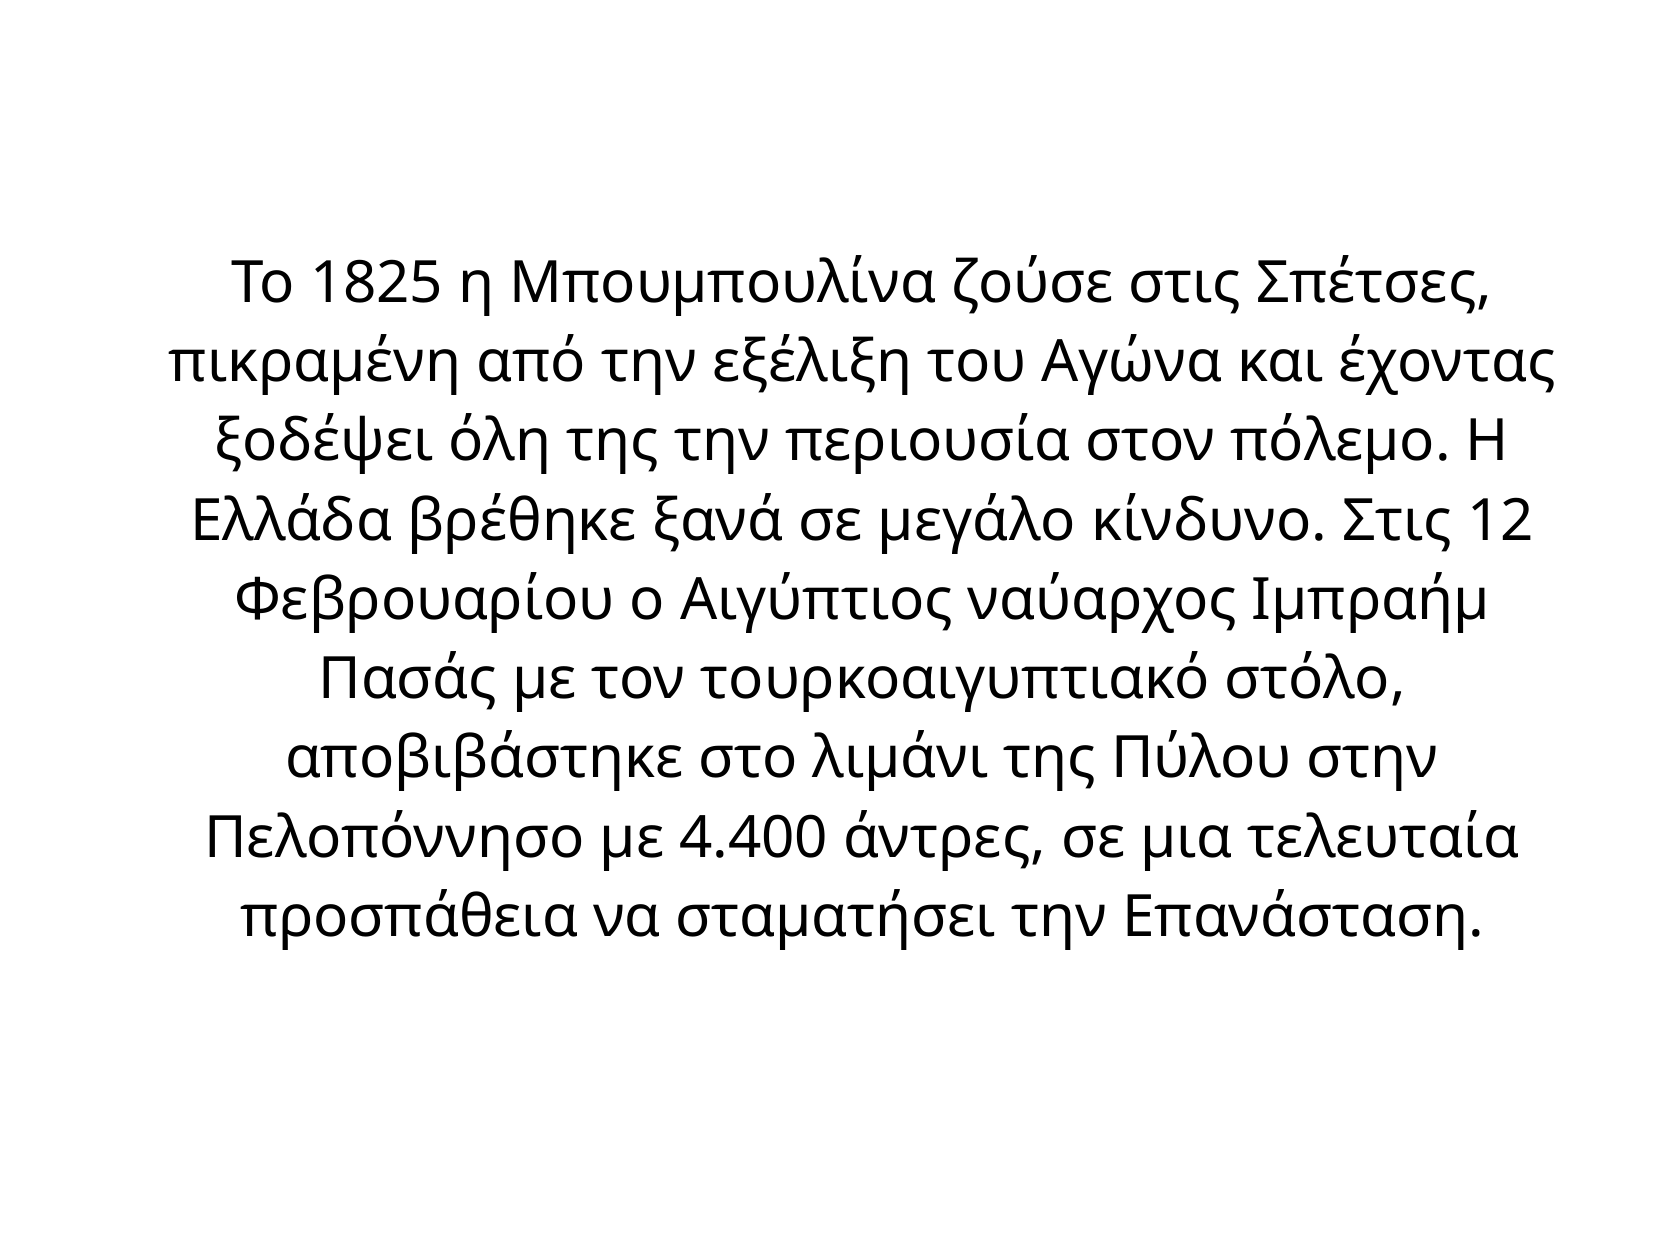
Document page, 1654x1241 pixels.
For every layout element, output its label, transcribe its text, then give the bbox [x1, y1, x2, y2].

list Το 1825 η Μπουμπουλίνα ζούσε στις Σπέτσες, πικραμένη από την εξέλιξη του Αγώνα και έχοντας ξοδέψει όλη της την περιουσία στον πόλεμο. Η Ελλάδα βρέθηκε ξανά σε μεγάλο κίνδυνο. Στις 12 Φεβρουαρίου ο Αιγύπτιος ναύαρχος Ιμπραήμ Πασάς με τον τουρκοαιγυπτιακό στόλο, αποβιβάστηκε στο λιμάνι της Πύλου στην Πελοπόννησο με 4.400 άντρες, σε μια τελευταία προσπάθεια να σταματήσει την Επανάσταση. [82, 240, 1571, 984]
